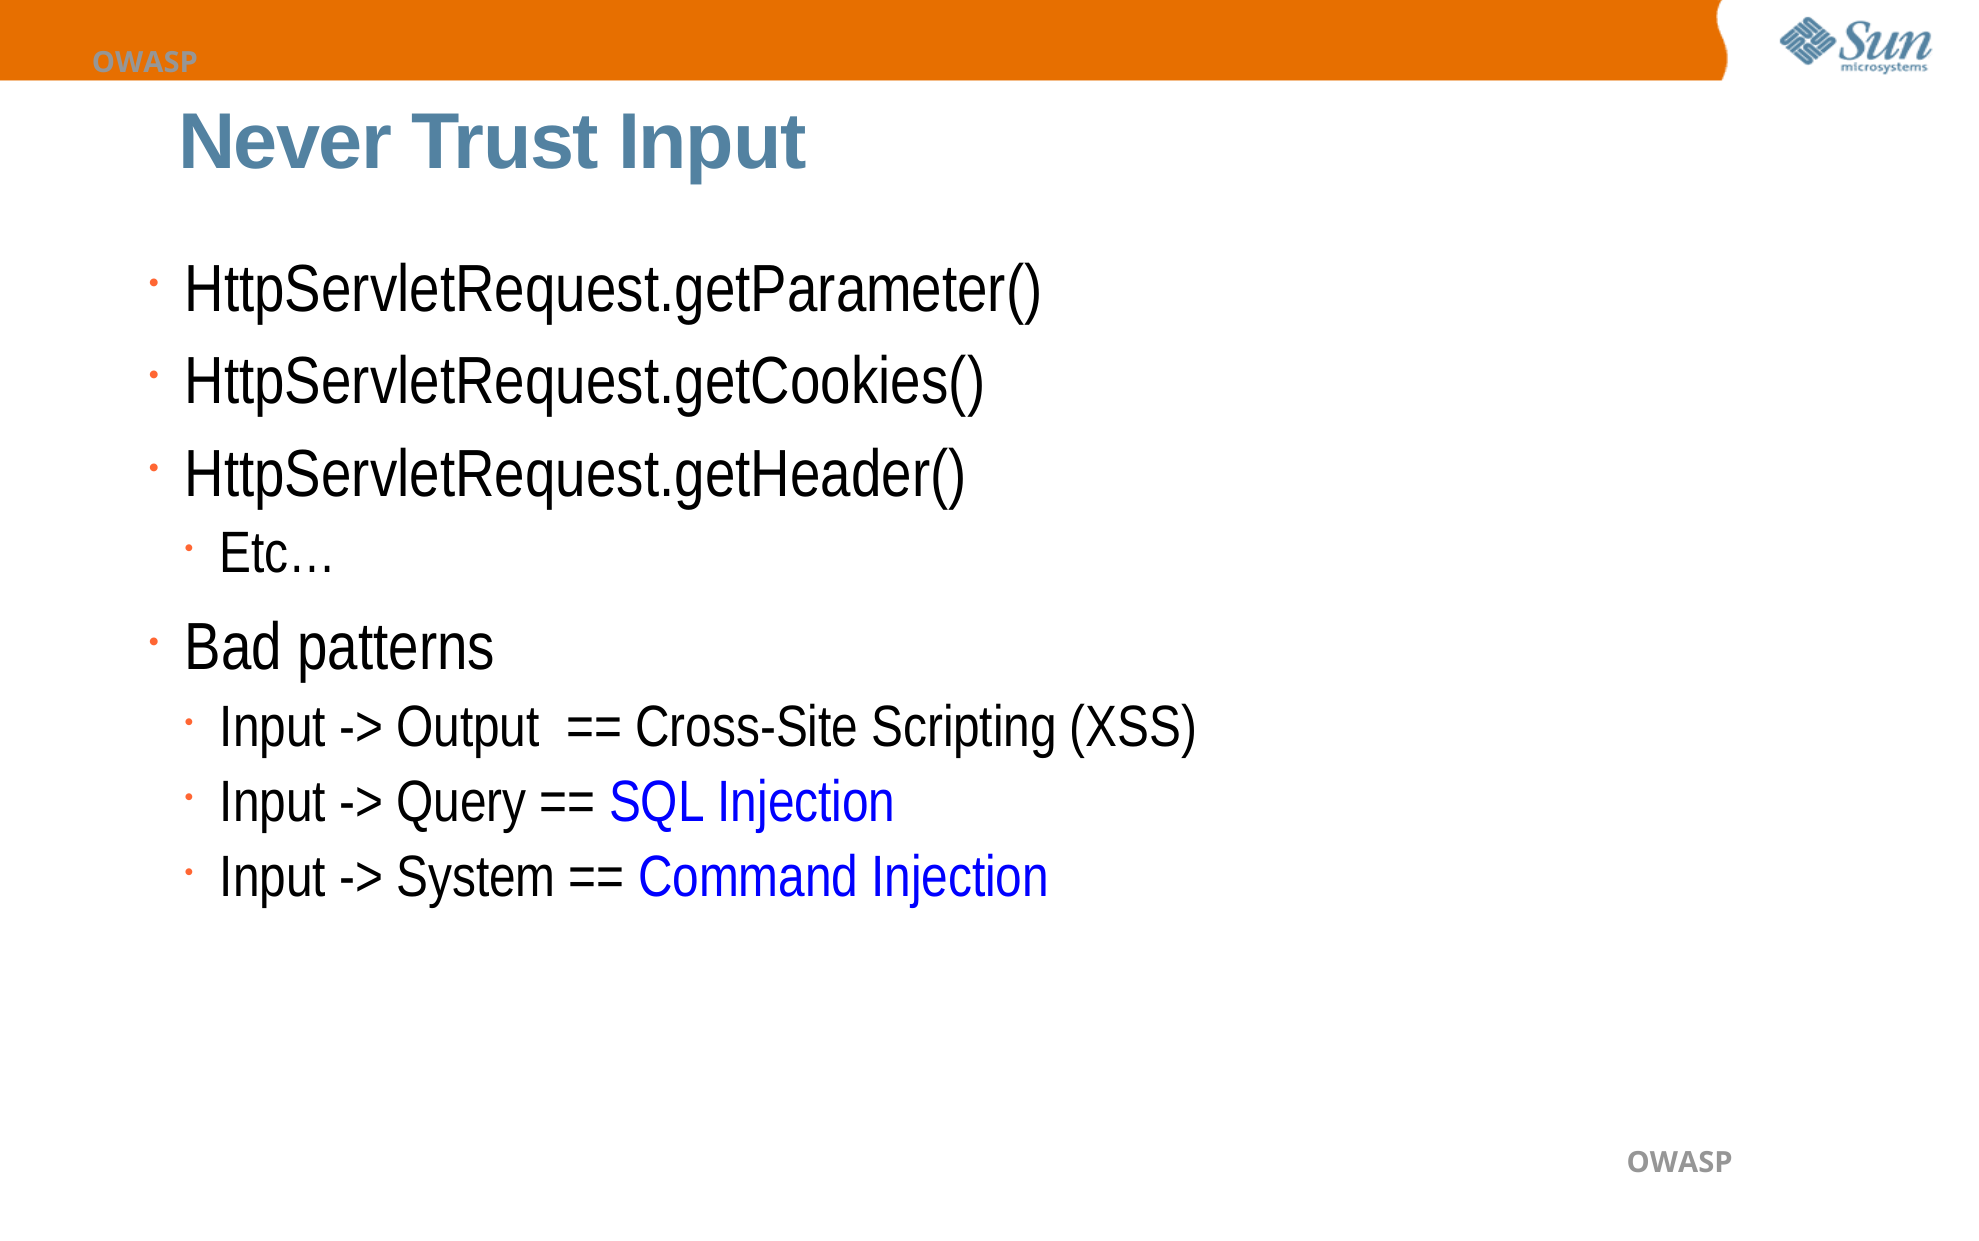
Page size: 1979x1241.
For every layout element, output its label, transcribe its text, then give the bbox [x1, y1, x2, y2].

picture [0, 0, 1979, 83]
picture [169, 53, 178, 64]
list HttpServletRequest.getParameter() HttpServletRequest.getCookies() HttpServletRequest.getHeader() Etc… Bad patterns Input -> Output == Cross-Site Scripting (XSS) Input -> Query == SQL Injection Input -> System == Command Injection [98, 248, 1819, 1208]
title Never Trust Input [178, 41, 1880, 248]
